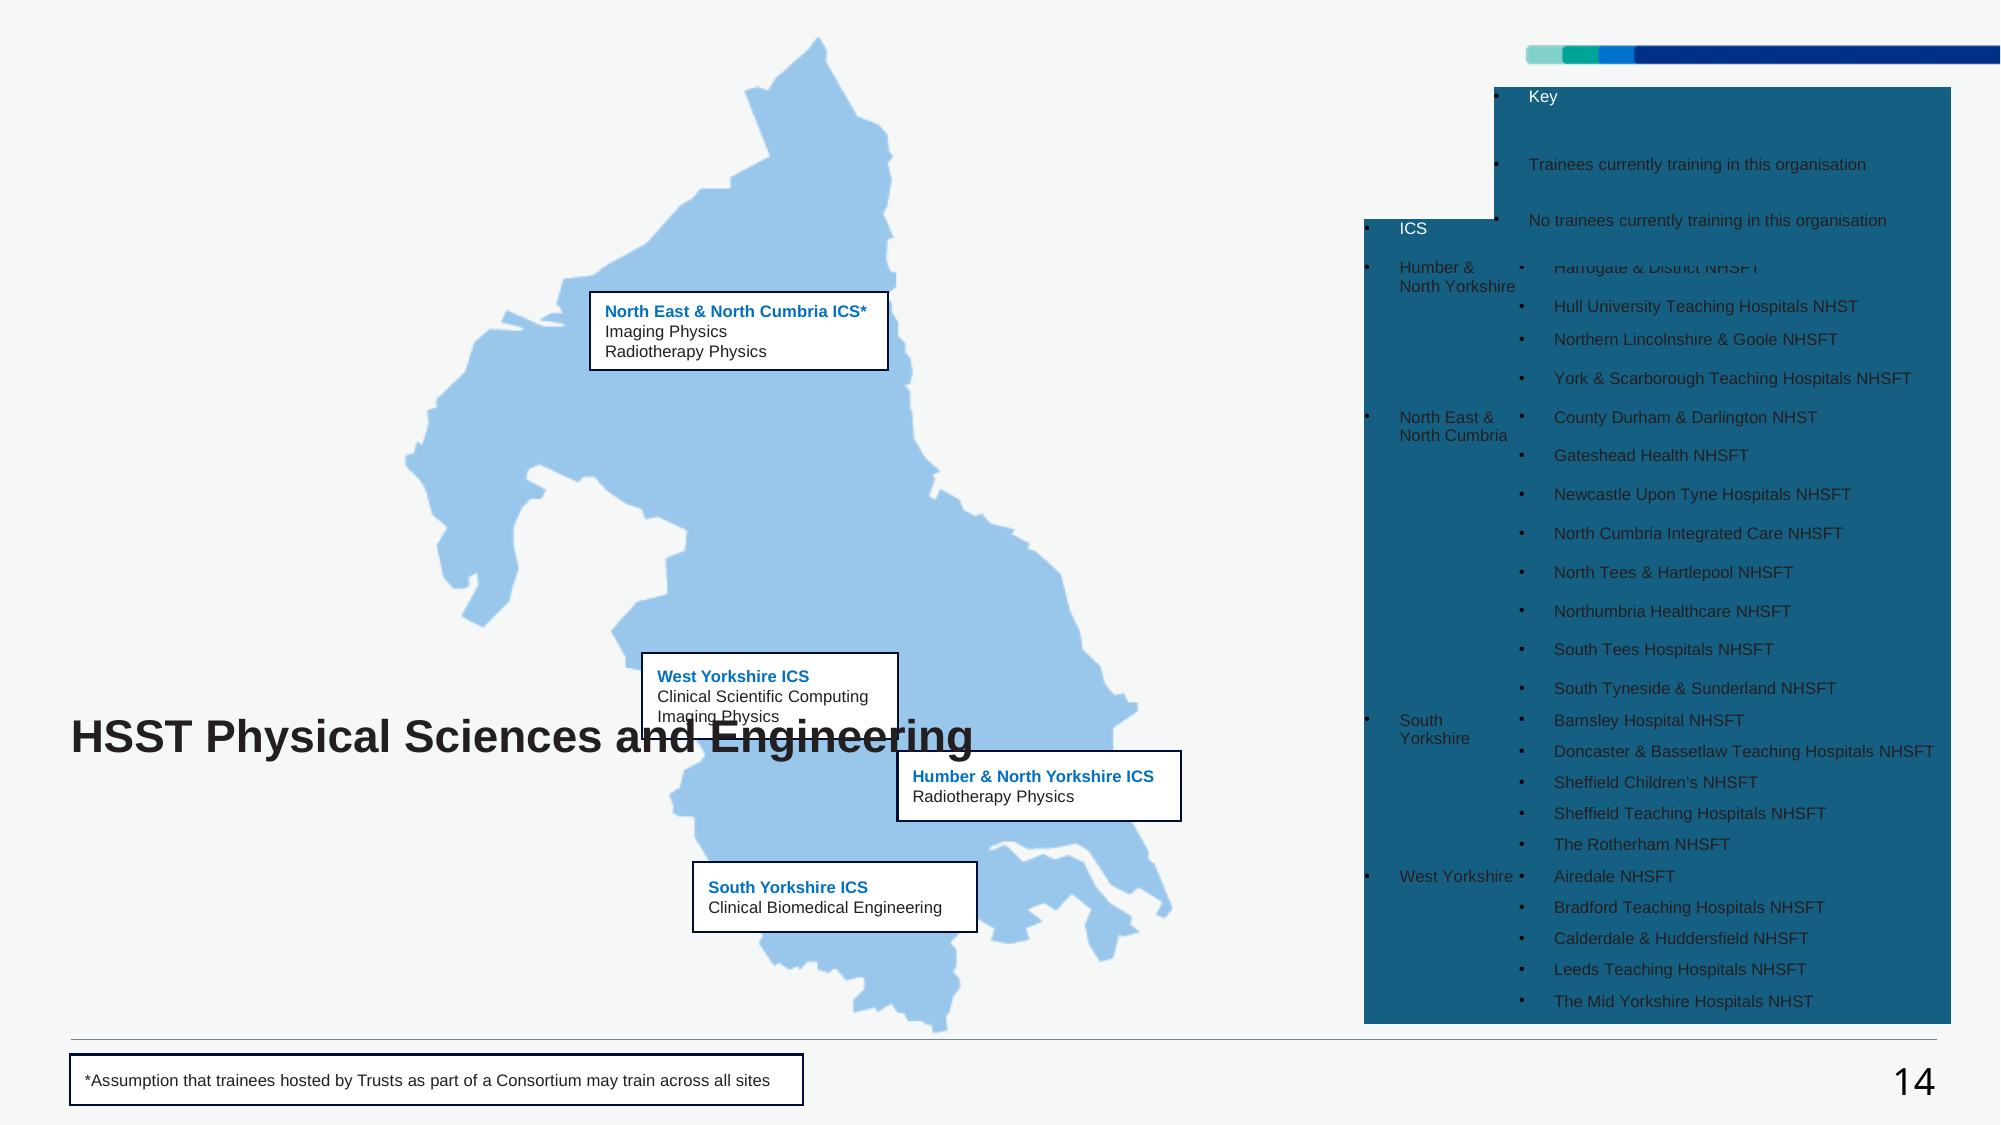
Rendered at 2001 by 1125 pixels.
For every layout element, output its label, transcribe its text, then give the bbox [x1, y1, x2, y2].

table_cell Bradford Teaching Hospitals NHSFT [1519, 898, 1951, 929]
table_cell Gateshead Health NHSFT [1519, 447, 1951, 485]
table_cell Newcastle Upon Tyne Hospitals NHSFT [1519, 485, 1951, 524]
table_cell [1893, 211, 1951, 266]
text_box *Assumption that trainees hosted by Trusts as part of a Consortium may train across all sites [70, 1054, 803, 1105]
table_cell Calderdale & Huddersfield NHSFT [1519, 929, 1951, 961]
table_header ICS [1364, 219, 1494, 258]
picture [954, 732, 965, 748]
table_cell North Cumbria Integrated Care NHSFT [1519, 524, 1951, 563]
table_cell Trainees currently training in this organisation [1494, 155, 1893, 211]
table_header Key [1494, 87, 1893, 155]
table_cell Humber & North Yorkshire [1364, 258, 1519, 408]
table_cell Sheffield Children’s NHSFT [1519, 773, 1951, 804]
table_cell North Tees & Hartlepool NHSFT [1519, 563, 1951, 602]
picture [398, 32, 1181, 1043]
table_cell [1893, 155, 1951, 211]
table_cell No trainees currently training in this organisation [1494, 211, 1893, 266]
text_box Humber & North Yorkshire ICS Radiotherapy Physics [898, 751, 1181, 821]
table_cell York & Scarborough Teaching Hospitals NHSFT [1519, 369, 1951, 408]
table_cell South Tyneside & Sunderland NHSFT [1519, 679, 1951, 711]
table_cell West Yorkshire [1364, 867, 1519, 1024]
table_cell Northern Lincolnshire & Goole NHSFT [1519, 330, 1951, 369]
table_cell Airedale NHSFT [1519, 867, 1951, 898]
table_cell Hull University Teaching Hospitals NHST [1519, 297, 1951, 330]
table_cell Northumbria Healthcare NHSFT [1519, 602, 1951, 641]
text_box North East & North Cumbria ICS* Imaging Physics Radiotherapy Physics [590, 292, 888, 370]
table_cell North East & North Cumbria [1364, 408, 1519, 711]
title HSST Physical Sciences and Engineering [30, 12, 931, 146]
table_cell South Tees Hospitals NHSFT [1519, 641, 1951, 679]
picture [928, 732, 937, 751]
table_cell Sheffield Teaching Hospitals NHSFT [1519, 804, 1951, 836]
table_cell County Durham & Darlington NHST [1519, 408, 1951, 447]
table_cell The Mid Yorkshire Hospitals NHST [1519, 992, 1951, 1024]
table_cell Harrogate & District NHSFT [1519, 266, 1951, 297]
table_header [1893, 87, 1951, 155]
table_cell Doncaster & Bassetlaw Teaching Hospitals NHSFT [1519, 742, 1951, 773]
text_box West Yorkshire ICS Clinical Scientific Computing Imaging Physics [642, 653, 898, 739]
table_cell The Rotherham NHSFT [1519, 836, 1951, 867]
table_cell Leeds Teaching Hospitals NHSFT [1519, 961, 1951, 992]
table_cell Barnsley Hospital NHSFT [1519, 711, 1951, 742]
text_box South Yorkshire ICS Clinical Biomedical Engineering [693, 862, 977, 932]
table_cell South Yorkshire [1364, 711, 1519, 867]
